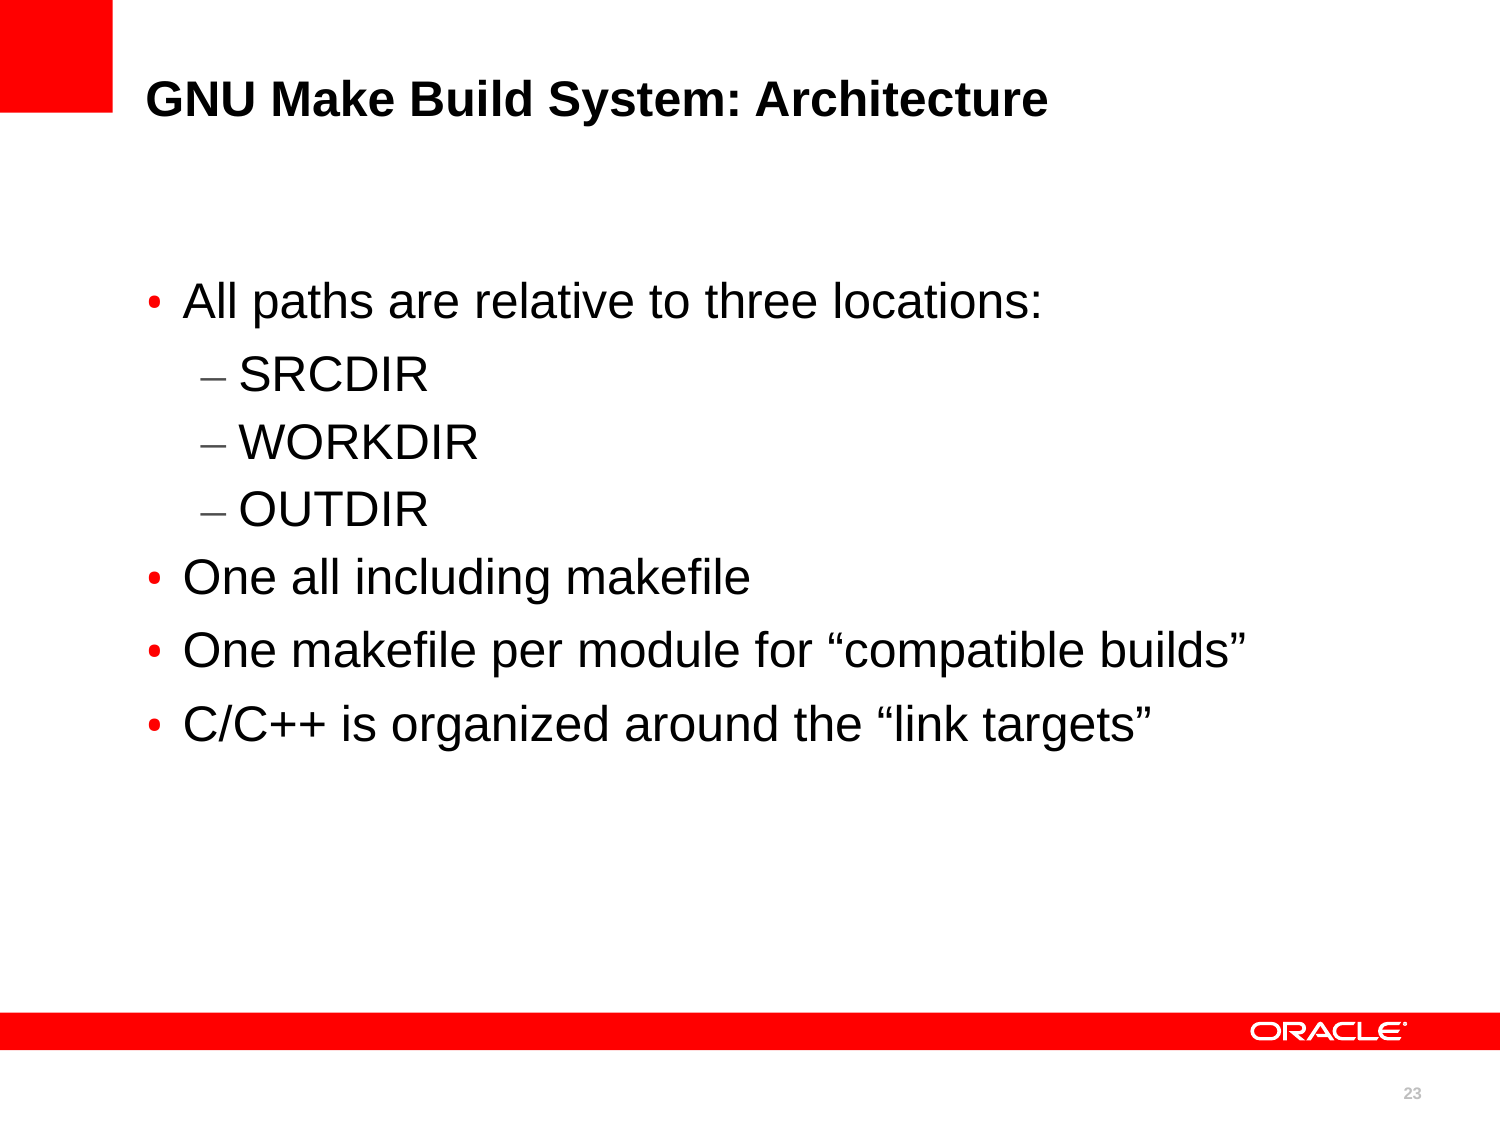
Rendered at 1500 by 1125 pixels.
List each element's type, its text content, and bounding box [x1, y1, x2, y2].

list All paths are relative to three locations: SRCDIR WORKDIR OUTDIR One all including makefile One makefile per module for “compatible builds” C/C++ is organized around the “link targets” [145, 272, 1423, 1125]
title GNU Make Build System: Architecture [145, 67, 1388, 220]
